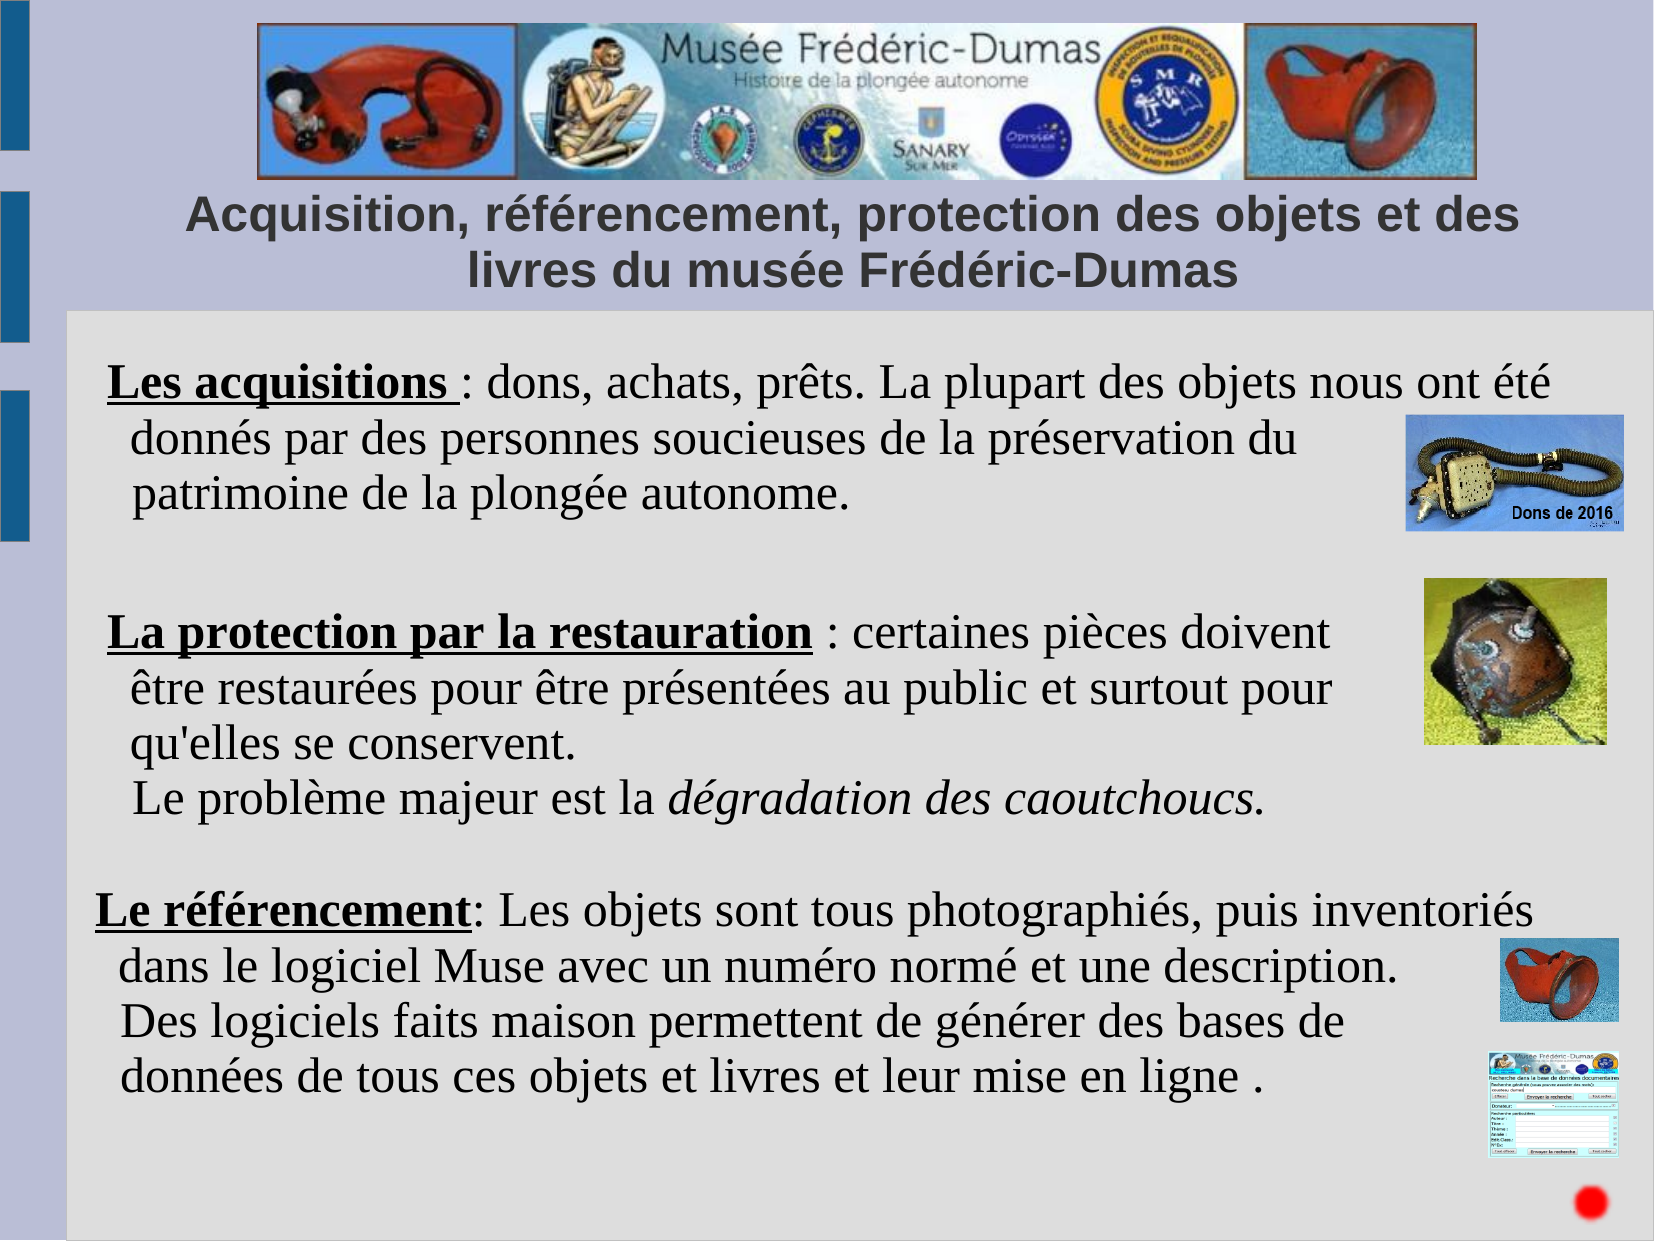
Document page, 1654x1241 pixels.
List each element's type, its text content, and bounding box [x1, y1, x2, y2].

text_box La protection par la restauration : certaines pièces doivent être restaurées pour être présentées au public et surtout pour qu'elles se conservent. Le problème majeur est la dégradation des caoutchoucs. [94, 602, 1382, 829]
picture [1500, 938, 1619, 1022]
picture [1569, 1180, 1617, 1225]
text_box [1405, 414, 1624, 532]
picture [1424, 578, 1607, 745]
picture [1488, 1051, 1619, 1158]
subtitle Les acquisitions : dons, achats, prêts. La plupart des objets nous ont été donnés par des personnes soucieuses de la préservation du patrimoine de la plongée autonome. [94, 352, 1619, 523]
text_box Le référencement: Les objets sont tous photographiés, puis inventoriés dans le logiciel Muse avec un numéro normé et une description. Des logiciels faits maison permettent de générer des bases de données de tous ces objets et livres et leur mise en ligne . [82, 879, 1607, 1106]
picture [257, 23, 1477, 180]
title Acquisition, référencement, protection des objets et des livres du musée Frédéric-Dumas [146, 177, 1560, 308]
